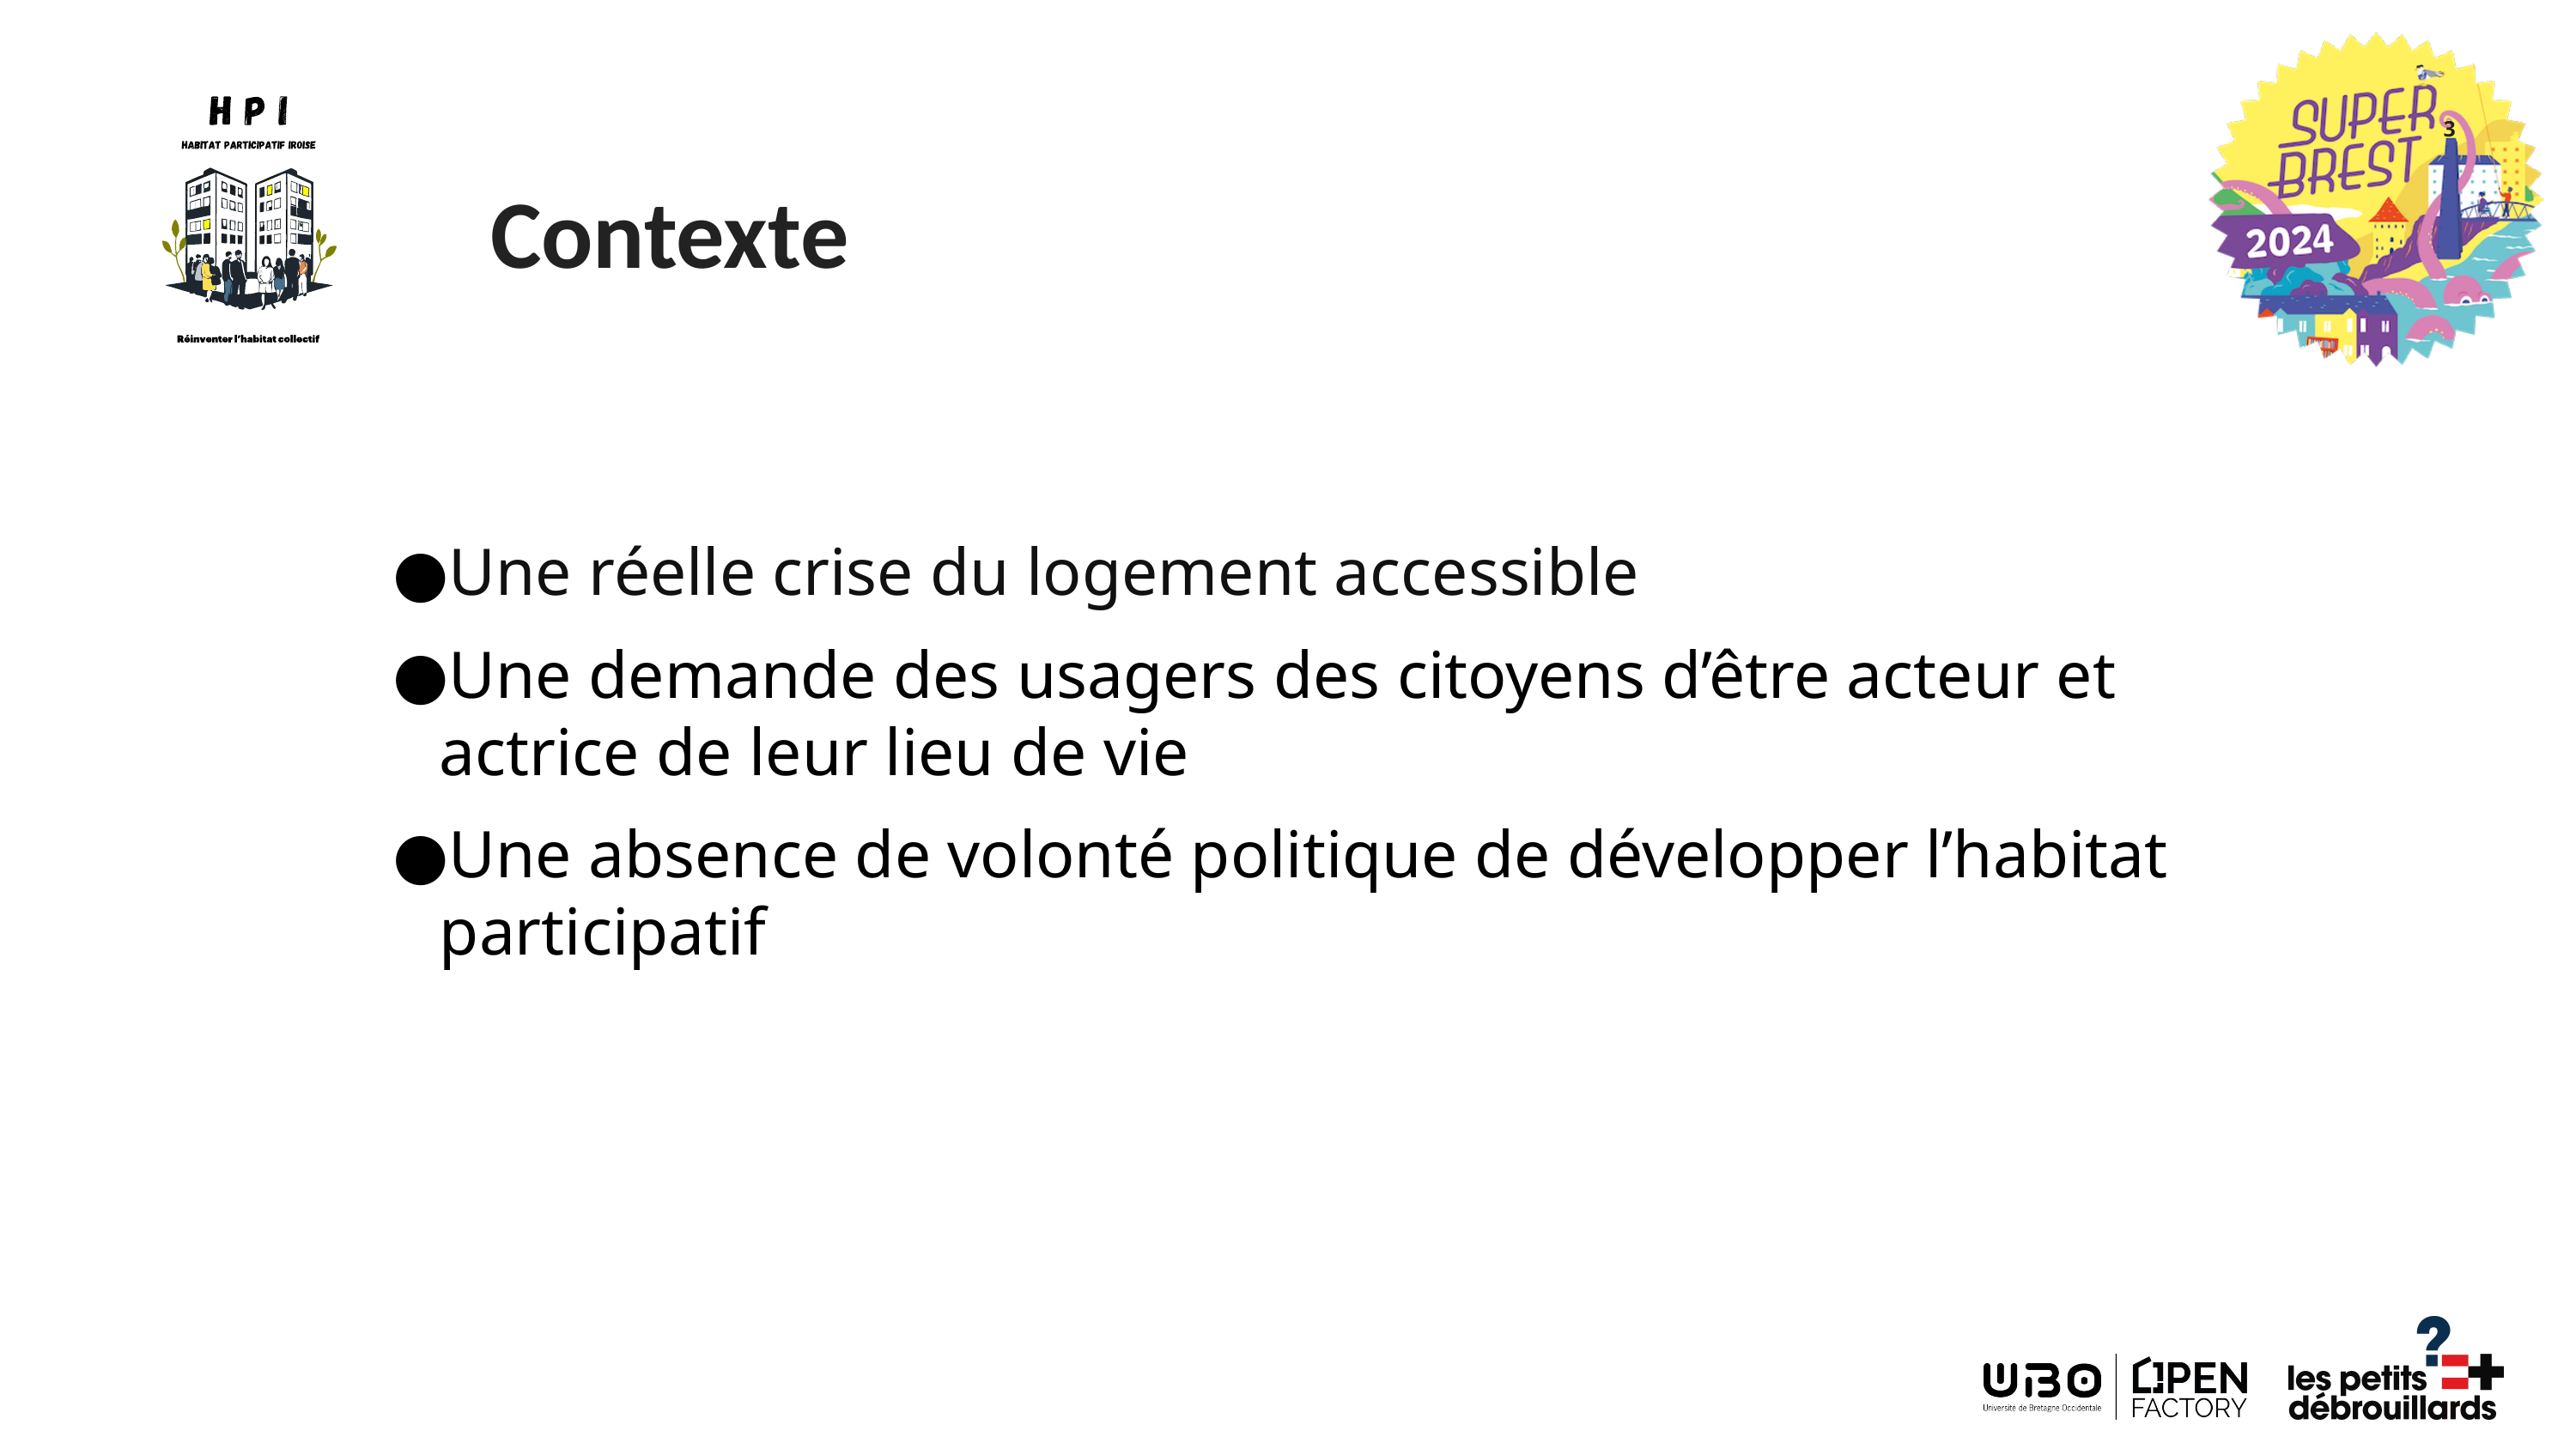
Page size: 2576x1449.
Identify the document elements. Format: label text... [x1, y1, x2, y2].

slide_number <numéro> [2307, 93, 2456, 145]
picture [131, 59, 366, 387]
title Contexte [490, 167, 1958, 384]
picture [2288, 1316, 2504, 1420]
picture [1984, 1354, 2247, 1420]
list Une réelle crise du logement accessible Une demande des usagers des citoyens d’être acteur et actrice de leur lieu de vie Une absence de volonté politique de développer l’habitat participatif [374, 530, 2288, 1020]
picture [2176, 0, 2576, 400]
